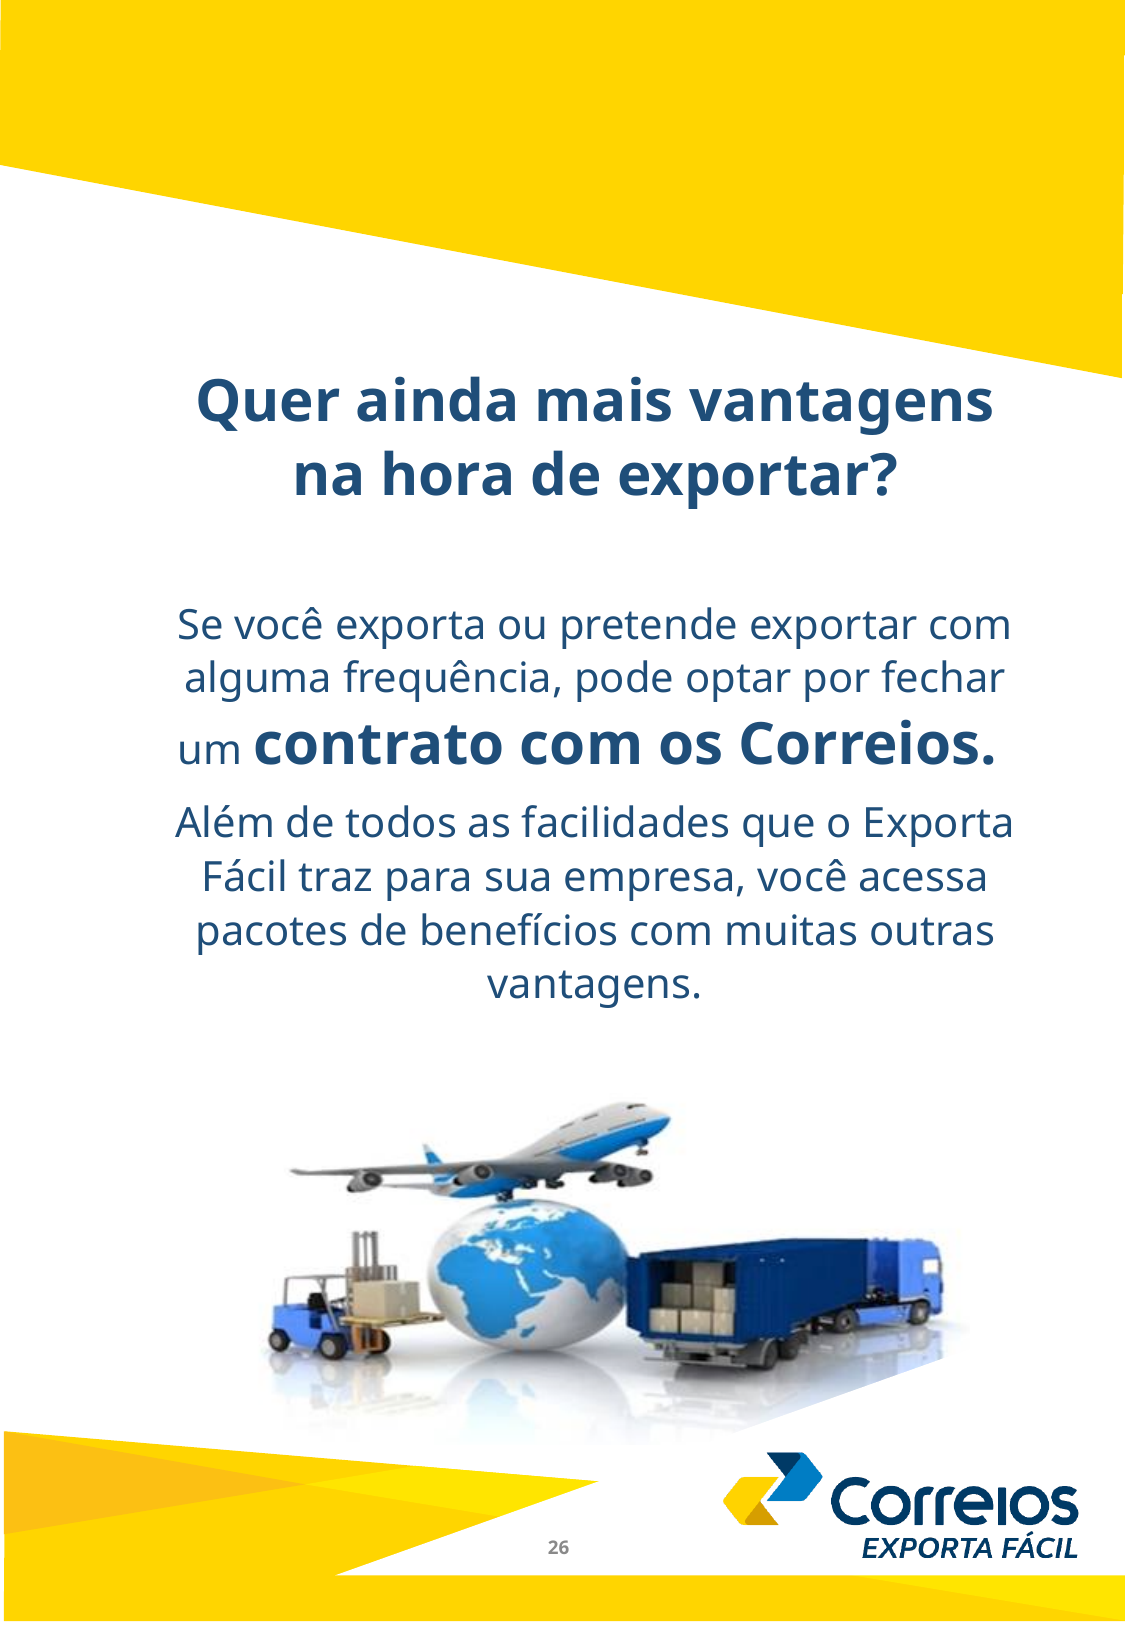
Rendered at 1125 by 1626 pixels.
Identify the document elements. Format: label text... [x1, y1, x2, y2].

text_box [335, 1505, 532, 1576]
text_box <número> [532, 1504, 786, 1592]
text_box [535, 1454, 674, 1504]
text_box [815, 1293, 1125, 1404]
picture [0, 0, 1125, 1625]
text_box Quer ainda mais vantagens na hora de exportar? Se você exporta ou pretende exportar com alguma frequência, pode optar por fechar um contrato com os Correios. Além de todos as facilidades que o Exporta Fácil traz para sua empresa, você acessa pacotes de benefícios com muitas outras vantagens. [147, 371, 1043, 1014]
